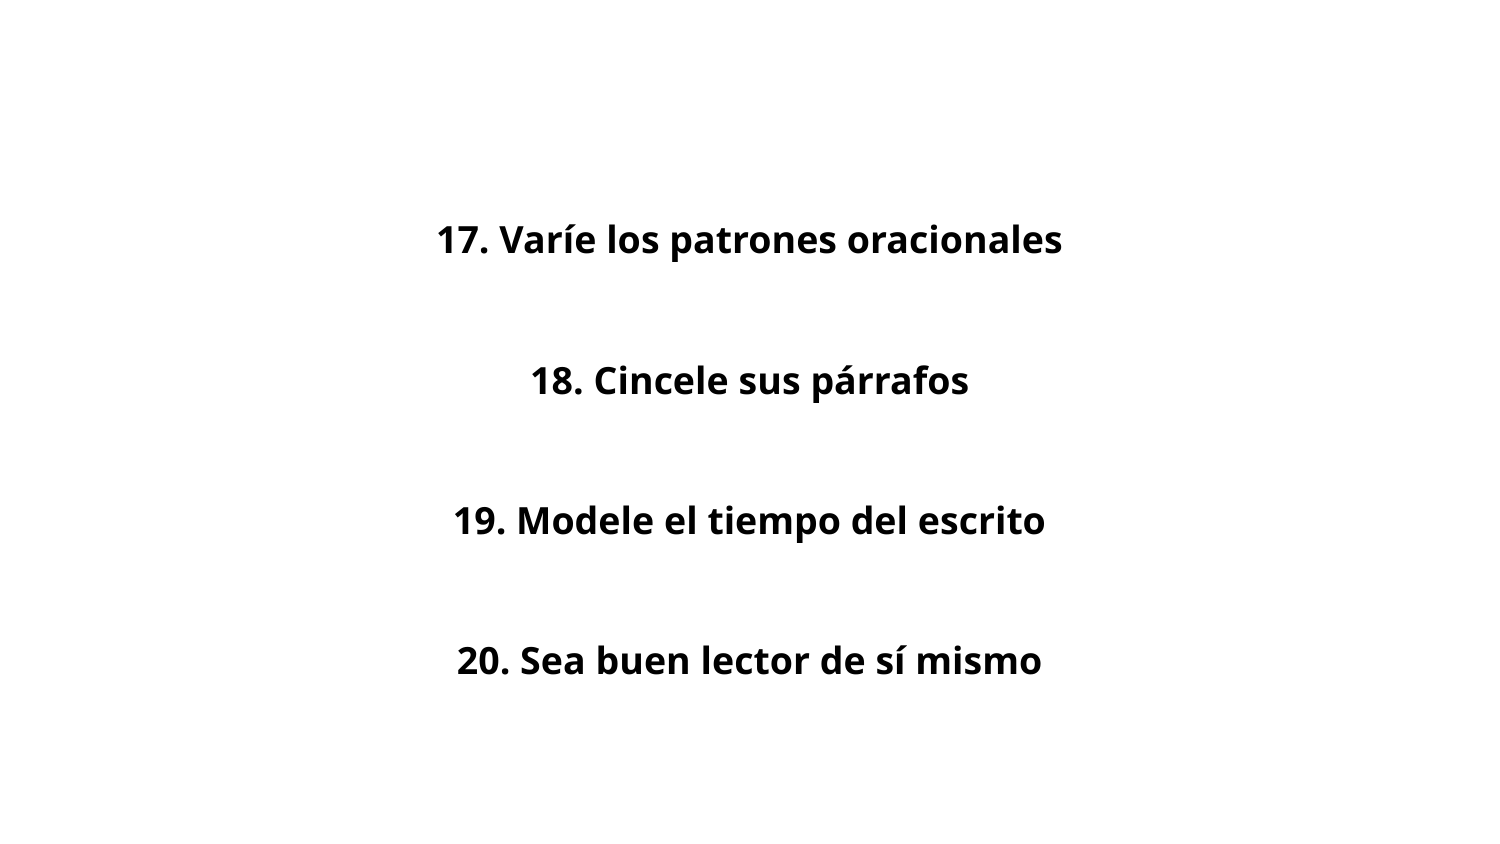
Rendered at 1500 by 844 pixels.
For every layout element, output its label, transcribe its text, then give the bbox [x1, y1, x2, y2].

list 17. Varíe los patrones oracionales 18. Cincele sus párrafos 19. Modele el tiempo del escrito 20. Sea buen lector de sí mismo [51, 201, 1449, 750]
